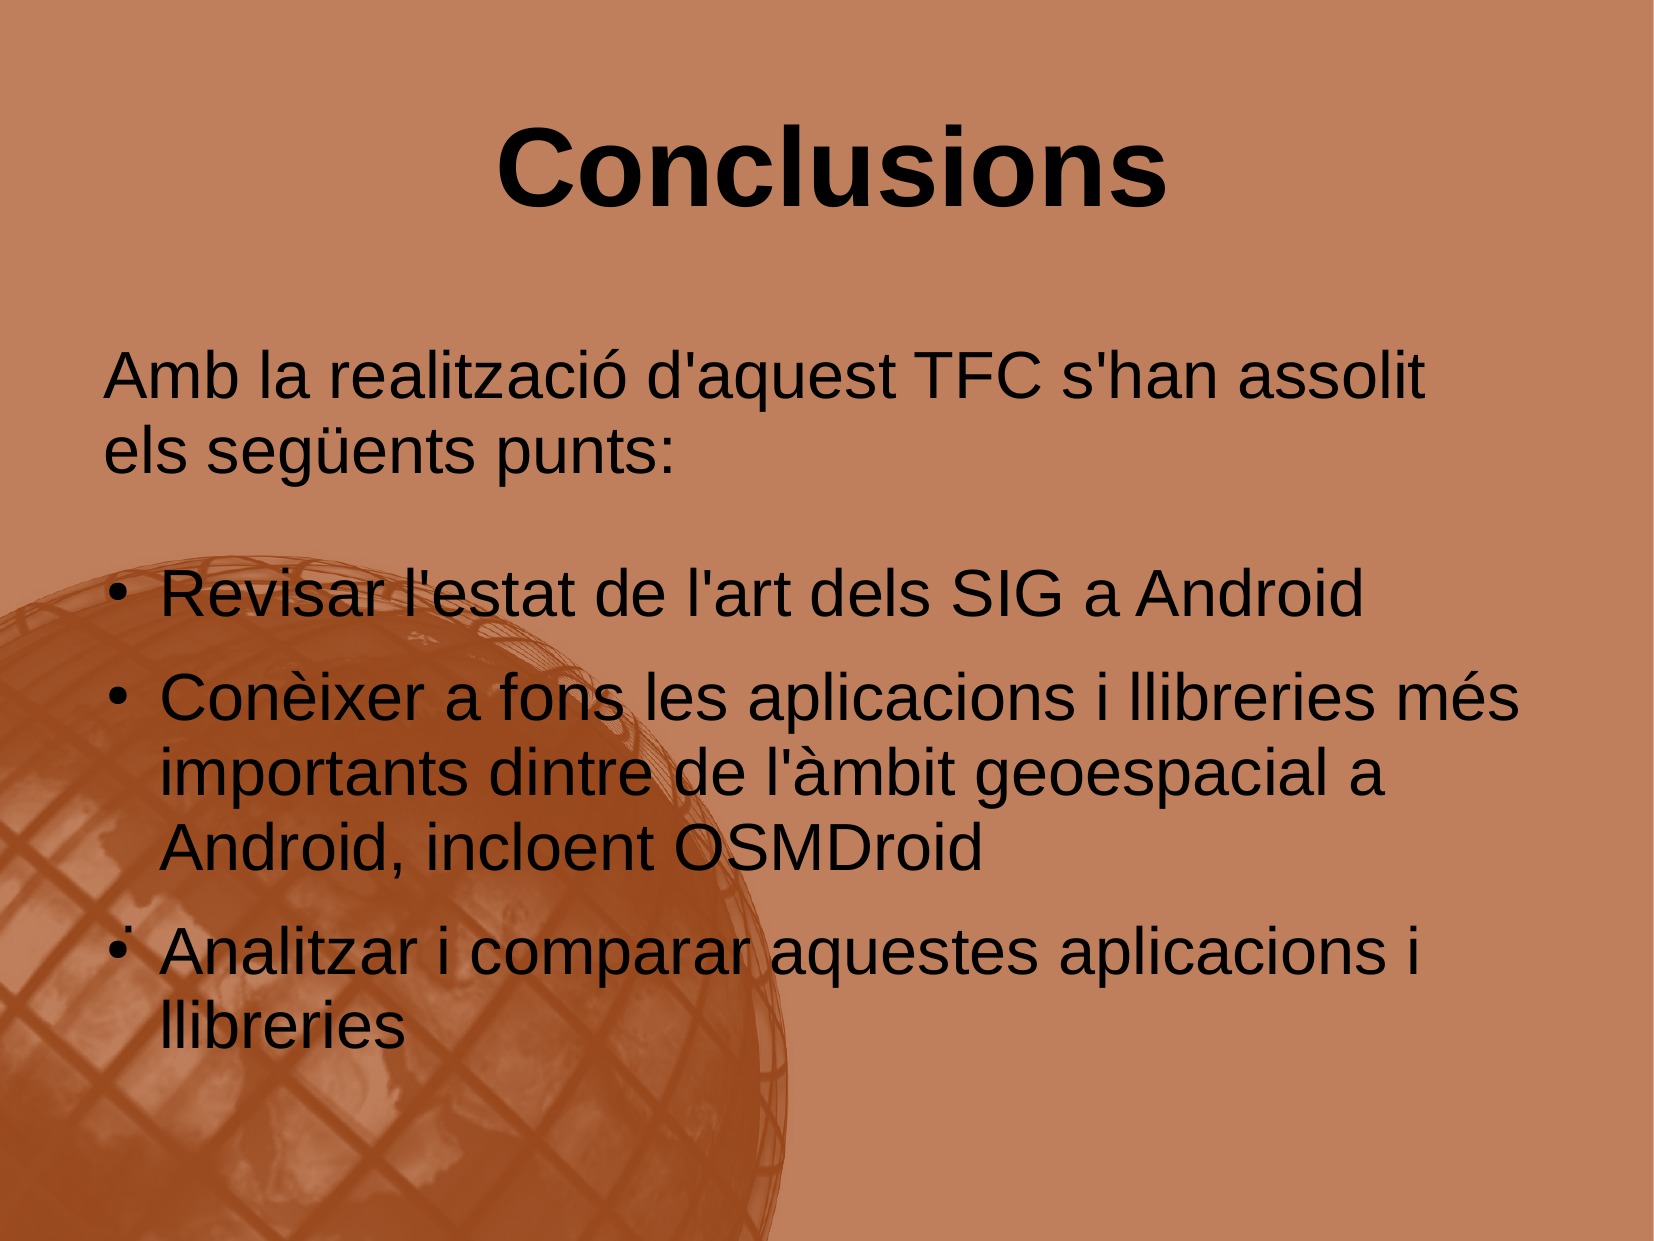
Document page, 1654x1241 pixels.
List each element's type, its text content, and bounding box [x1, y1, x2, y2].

title · [118, 553, 1625, 1241]
title Conclusions [88, 63, 1577, 271]
list Revisar l'estat de l'art dels SIG a Android Conèixer a fons les aplicacions i llibreries més importants dintre de l'àmbit geoespacial a Android, incloent OSMDroid Analitzar i comparar aquestes aplicacions i llibreries [88, 555, 1577, 1064]
text_box Amb la realització d'aquest TFC s'han assolit els següents punts: [88, 331, 1461, 496]
picture [0, 0, 1654, 1241]
